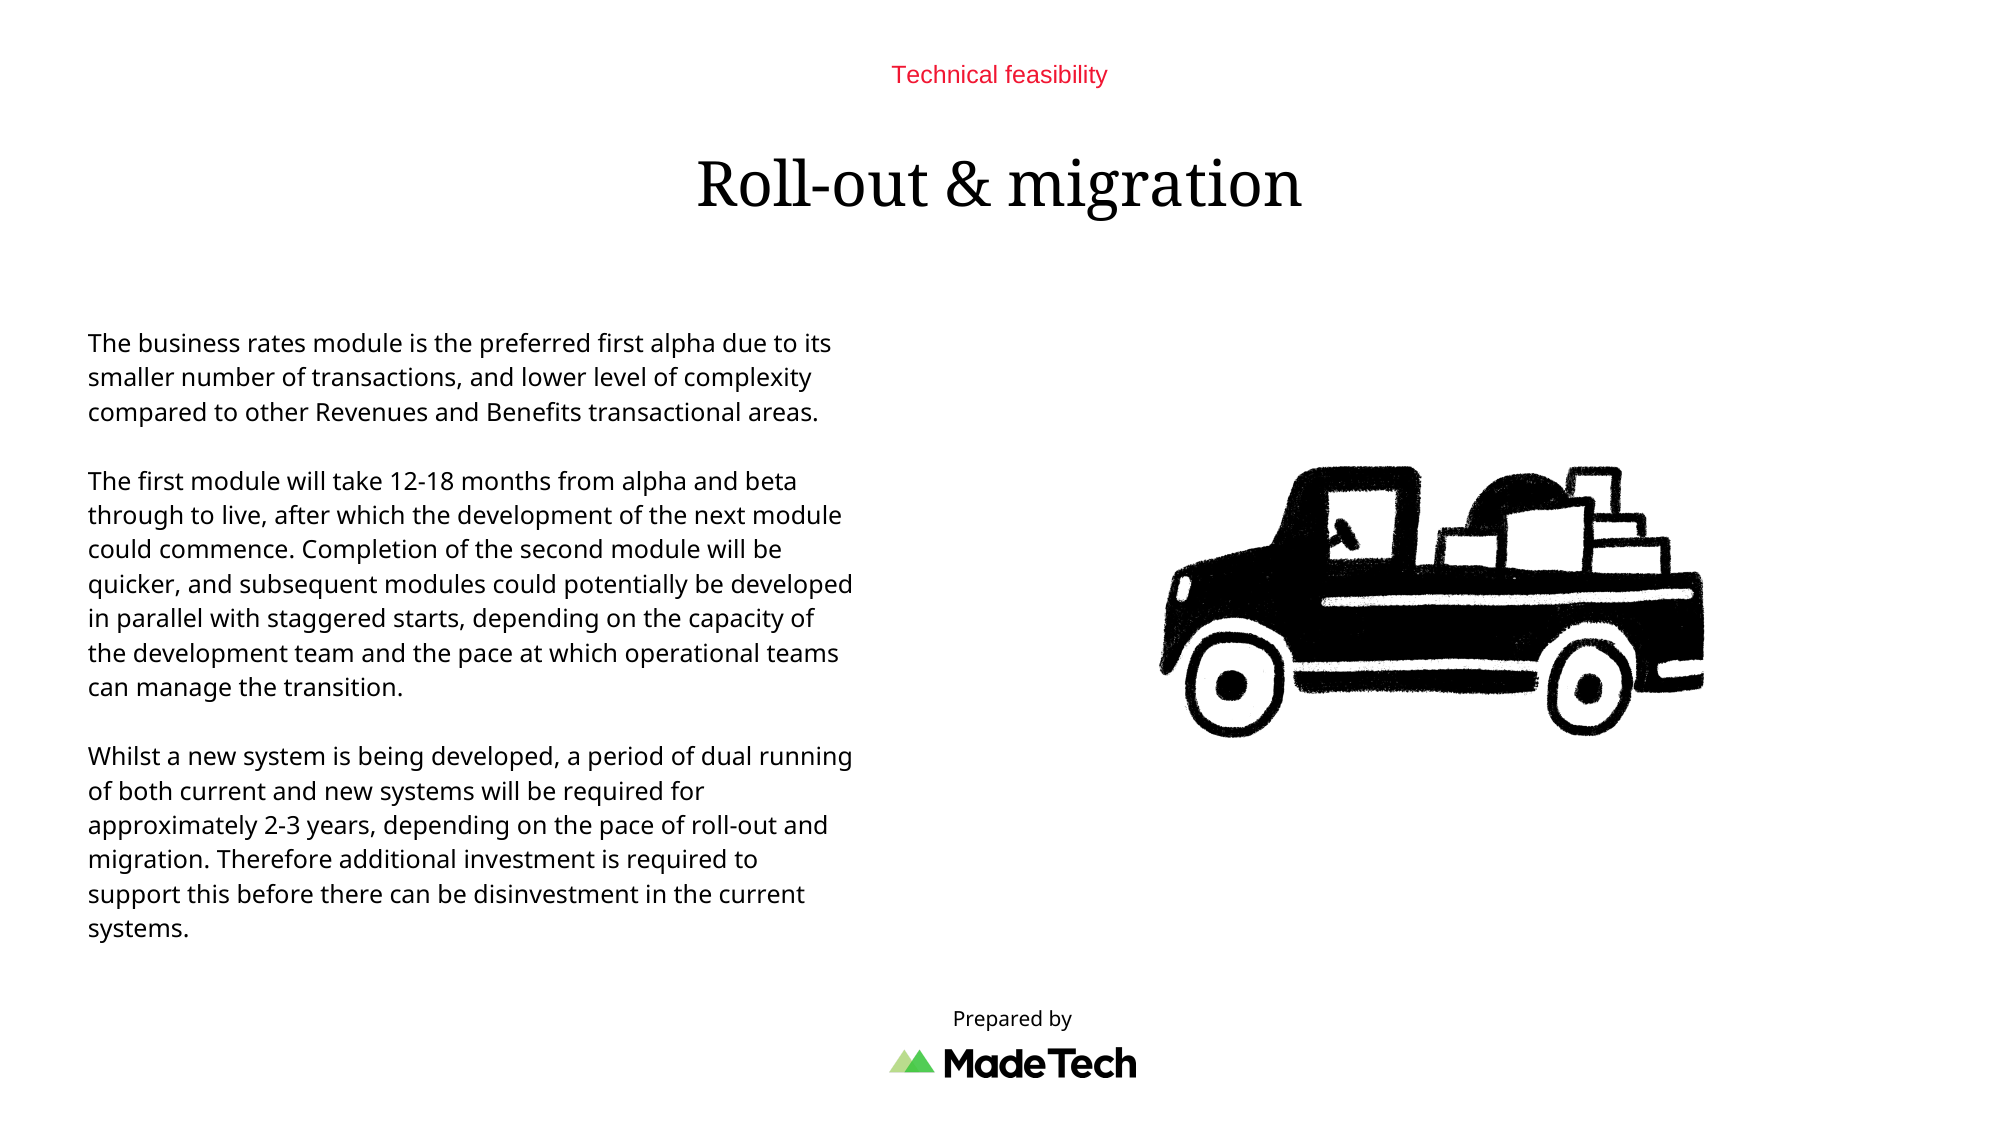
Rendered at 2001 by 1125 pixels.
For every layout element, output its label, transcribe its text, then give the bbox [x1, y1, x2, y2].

text_box Technical feasibility [864, 55, 1136, 94]
text_box The business rates module is the preferred first alpha due to its smaller number of transactions, and lower level of complexity compared to other Revenues and Benefits transactional areas. The first module will take 12-18 months from alpha and beta through to live, after which the development of the next module could commence. Completion of the second module will be quicker, and subsequent modules could potentially be developed in parallel with staggered starts, depending on the capacity of the development team and the pace at which operational teams can manage the transition. Whilst a new system is being developed, a period of dual running of both current and new systems will be required for approximately 2-3 years, depending on the pace of roll-out and migration. Therefore additional investment is required to support this before there can be disinvestment in the current systems. [81, 317, 865, 979]
text_box Roll-out & migration [81, 152, 1918, 222]
picture [1013, 221, 1859, 1032]
text_box Prepared by [897, 997, 1128, 1036]
picture [889, 1047, 1136, 1078]
